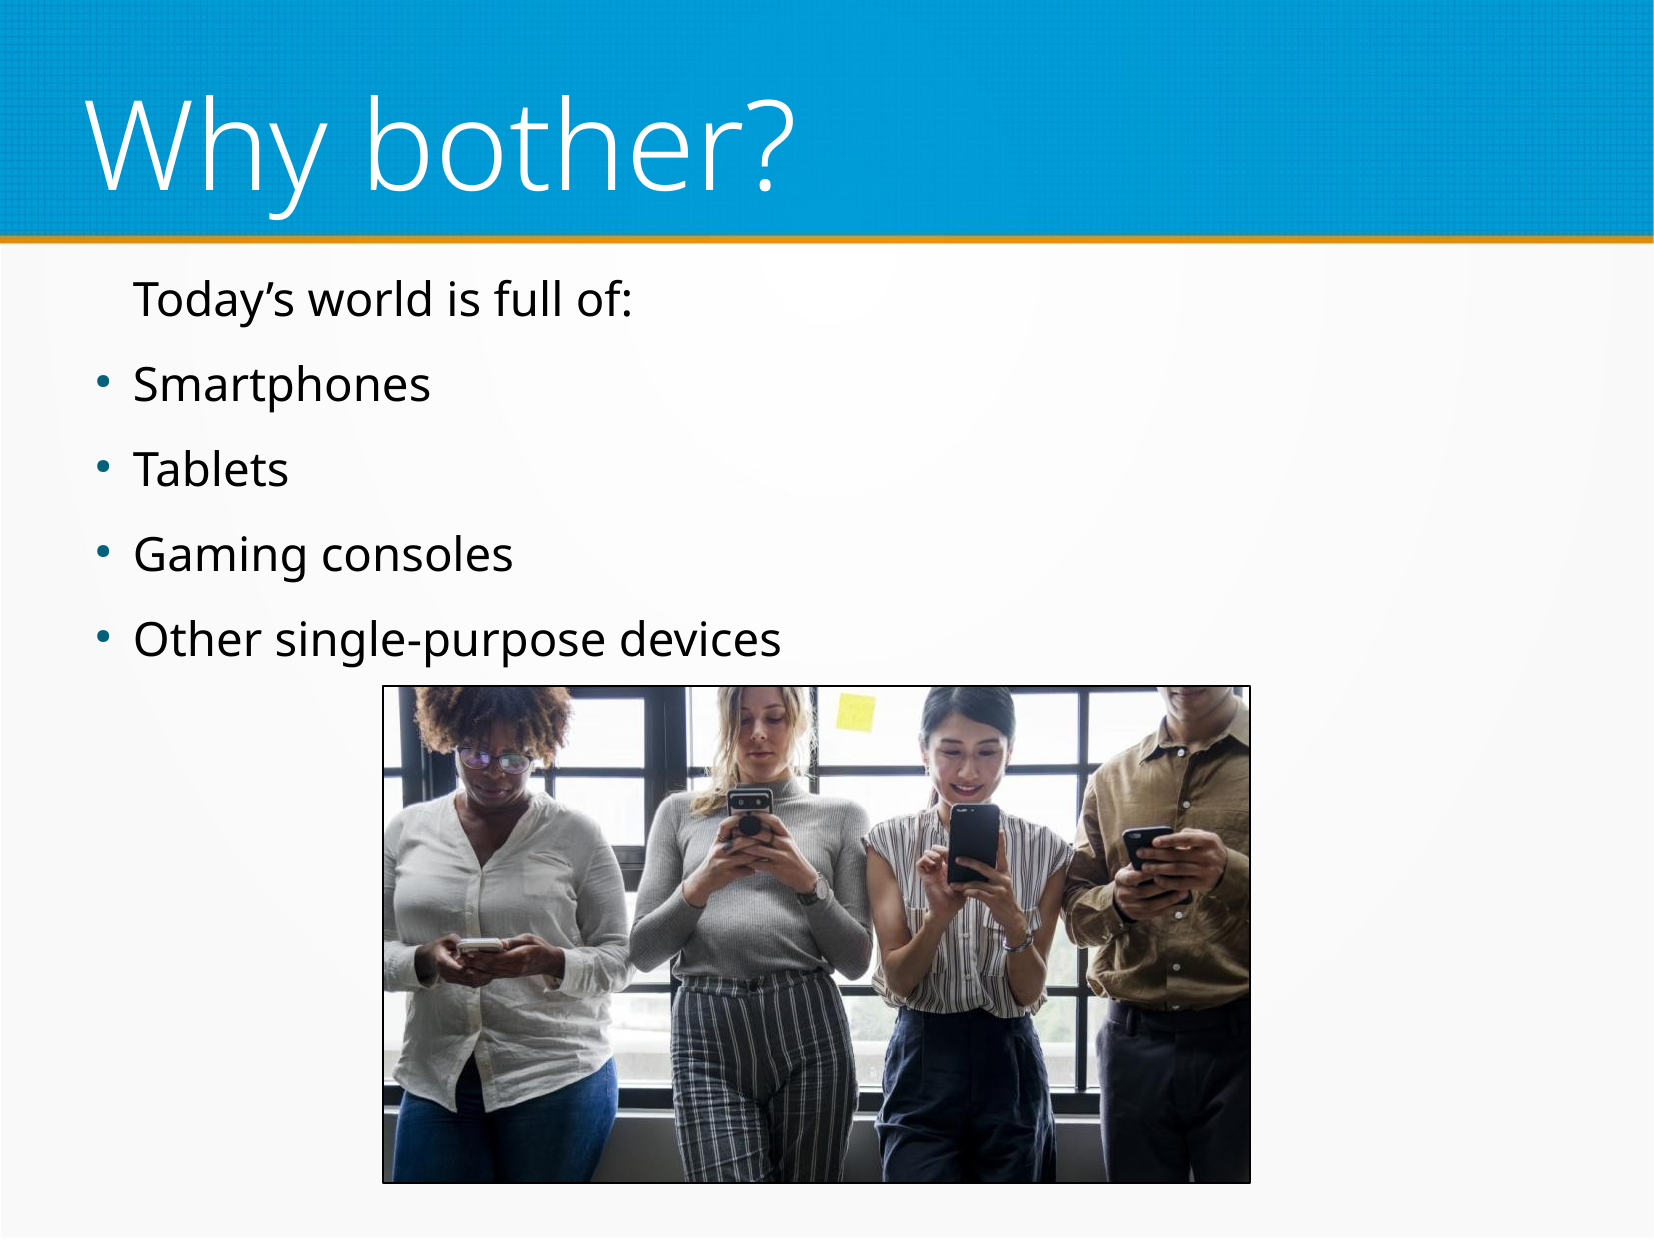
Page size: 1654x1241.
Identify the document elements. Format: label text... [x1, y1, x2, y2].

title Why bother? [82, 19, 1571, 227]
list Today’s world is full of: Smartphones Tablets Gaming consoles Other single-purpose devices [82, 265, 1571, 676]
picture [0, 233, 1654, 1241]
